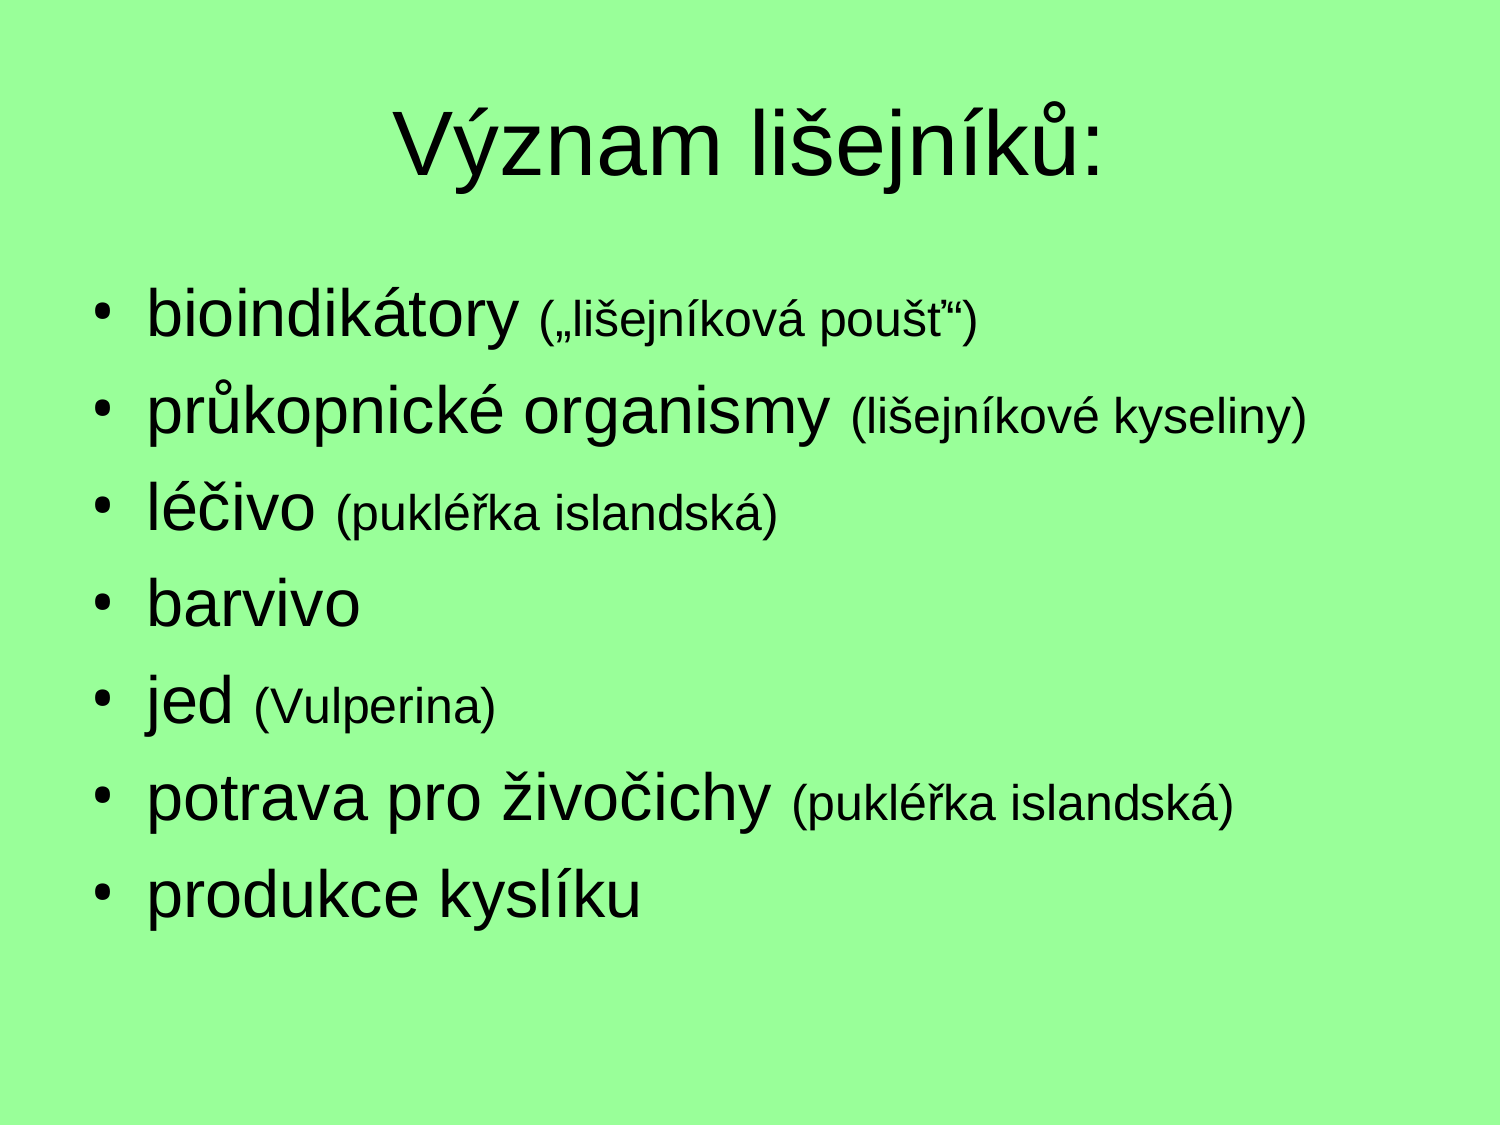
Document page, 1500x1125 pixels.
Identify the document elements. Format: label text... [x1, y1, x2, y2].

list bioindikátory („lišejníková poušť“) průkopnické organismy (lišejníkové kyseliny) léčivo (pukléřka islandská) barvivo jed (Vulperina) potrava pro živočichy (pukléřka islandská) produkce kyslíku [75, 262, 1426, 1005]
title Význam lišejníků: [75, 45, 1426, 233]
